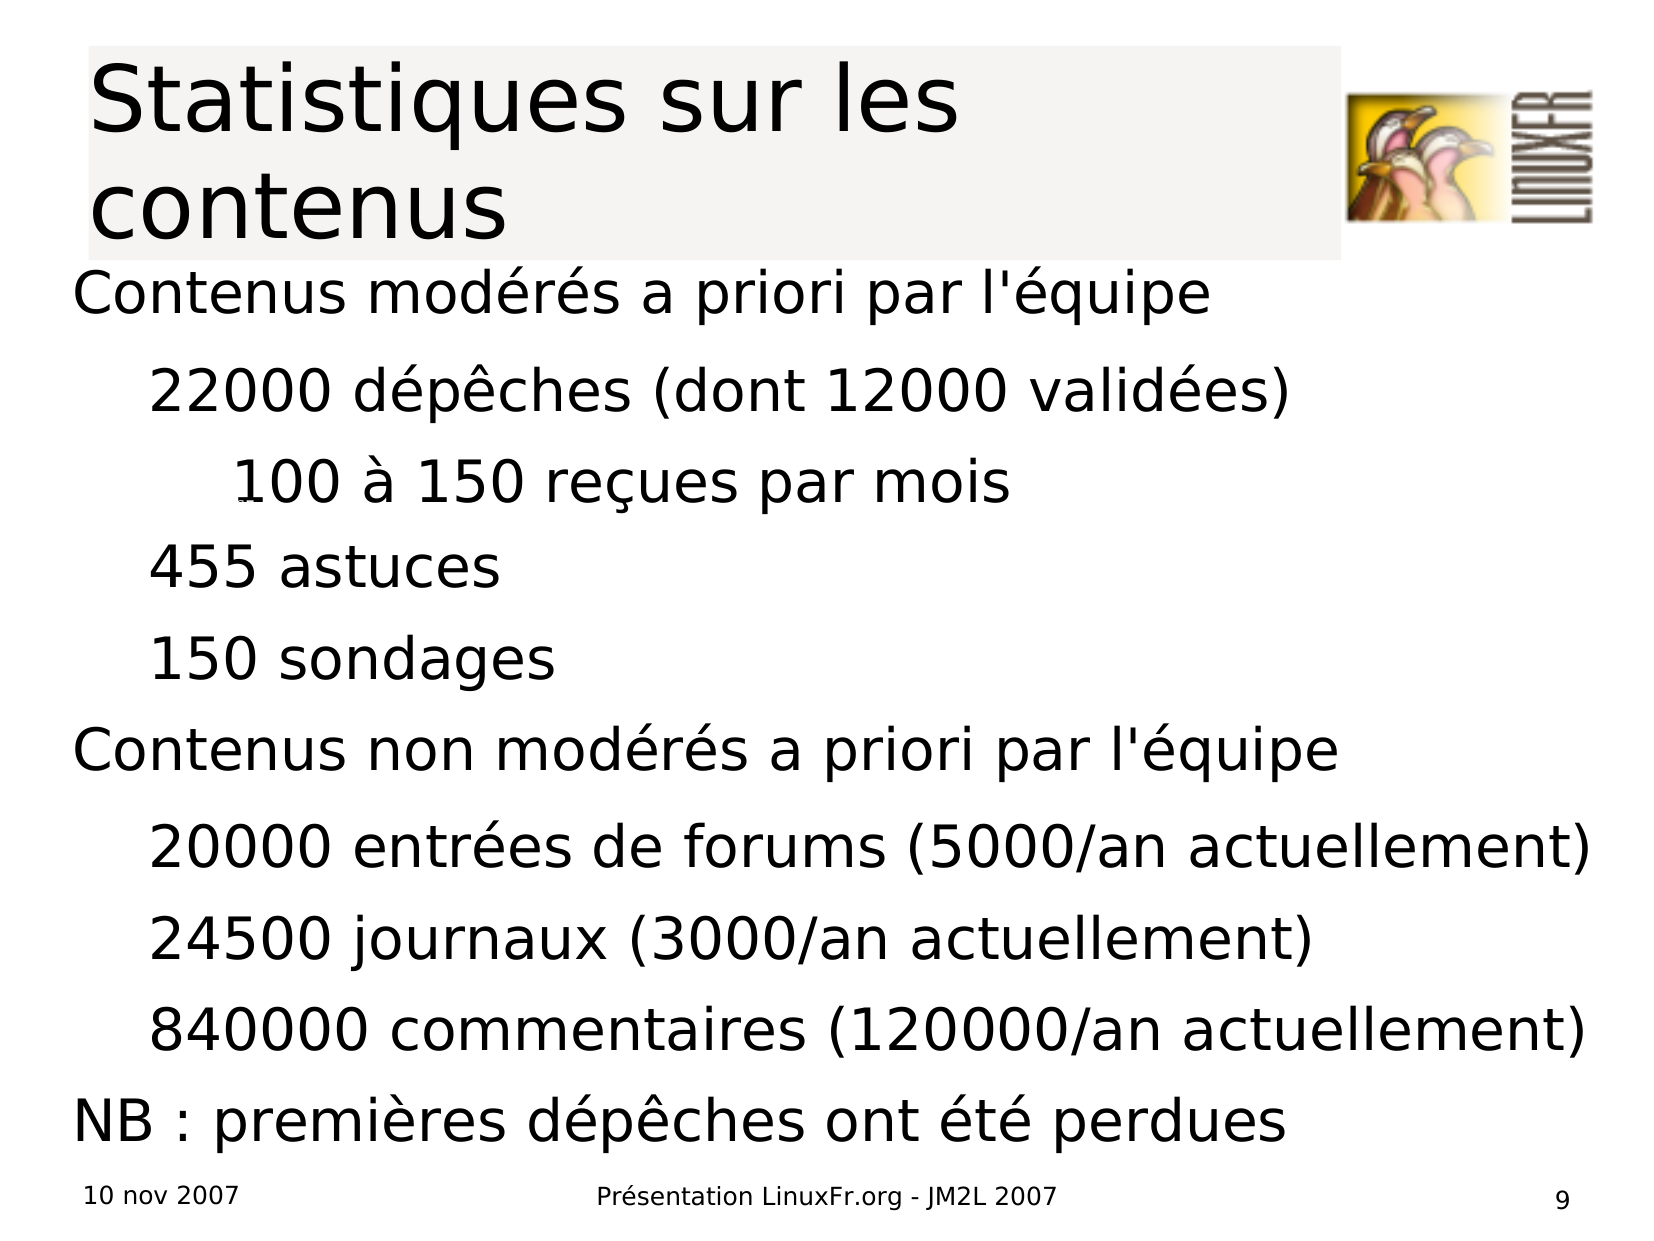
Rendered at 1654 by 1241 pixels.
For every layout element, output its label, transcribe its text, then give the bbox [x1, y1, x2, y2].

list Contenus modérés a priori par l'équipe 22000 dépêches (dont 12000 validées) 100 à 150 reçues par mois 455 astuces 150 sondages Contenus non modérés a priori par l'équipe 20000 entrées de forums (5000/an actuellement) 24500 journaux (3000/an actuellement) 840000 commentaires (120000/an actuellement) NB : premières dépêches ont été perdues [54, 259, 1628, 1241]
picture [1342, 88, 1601, 229]
title Statistiques sur les contenus [88, 45, 1342, 259]
text_box 4665 [213, 495, 266, 525]
